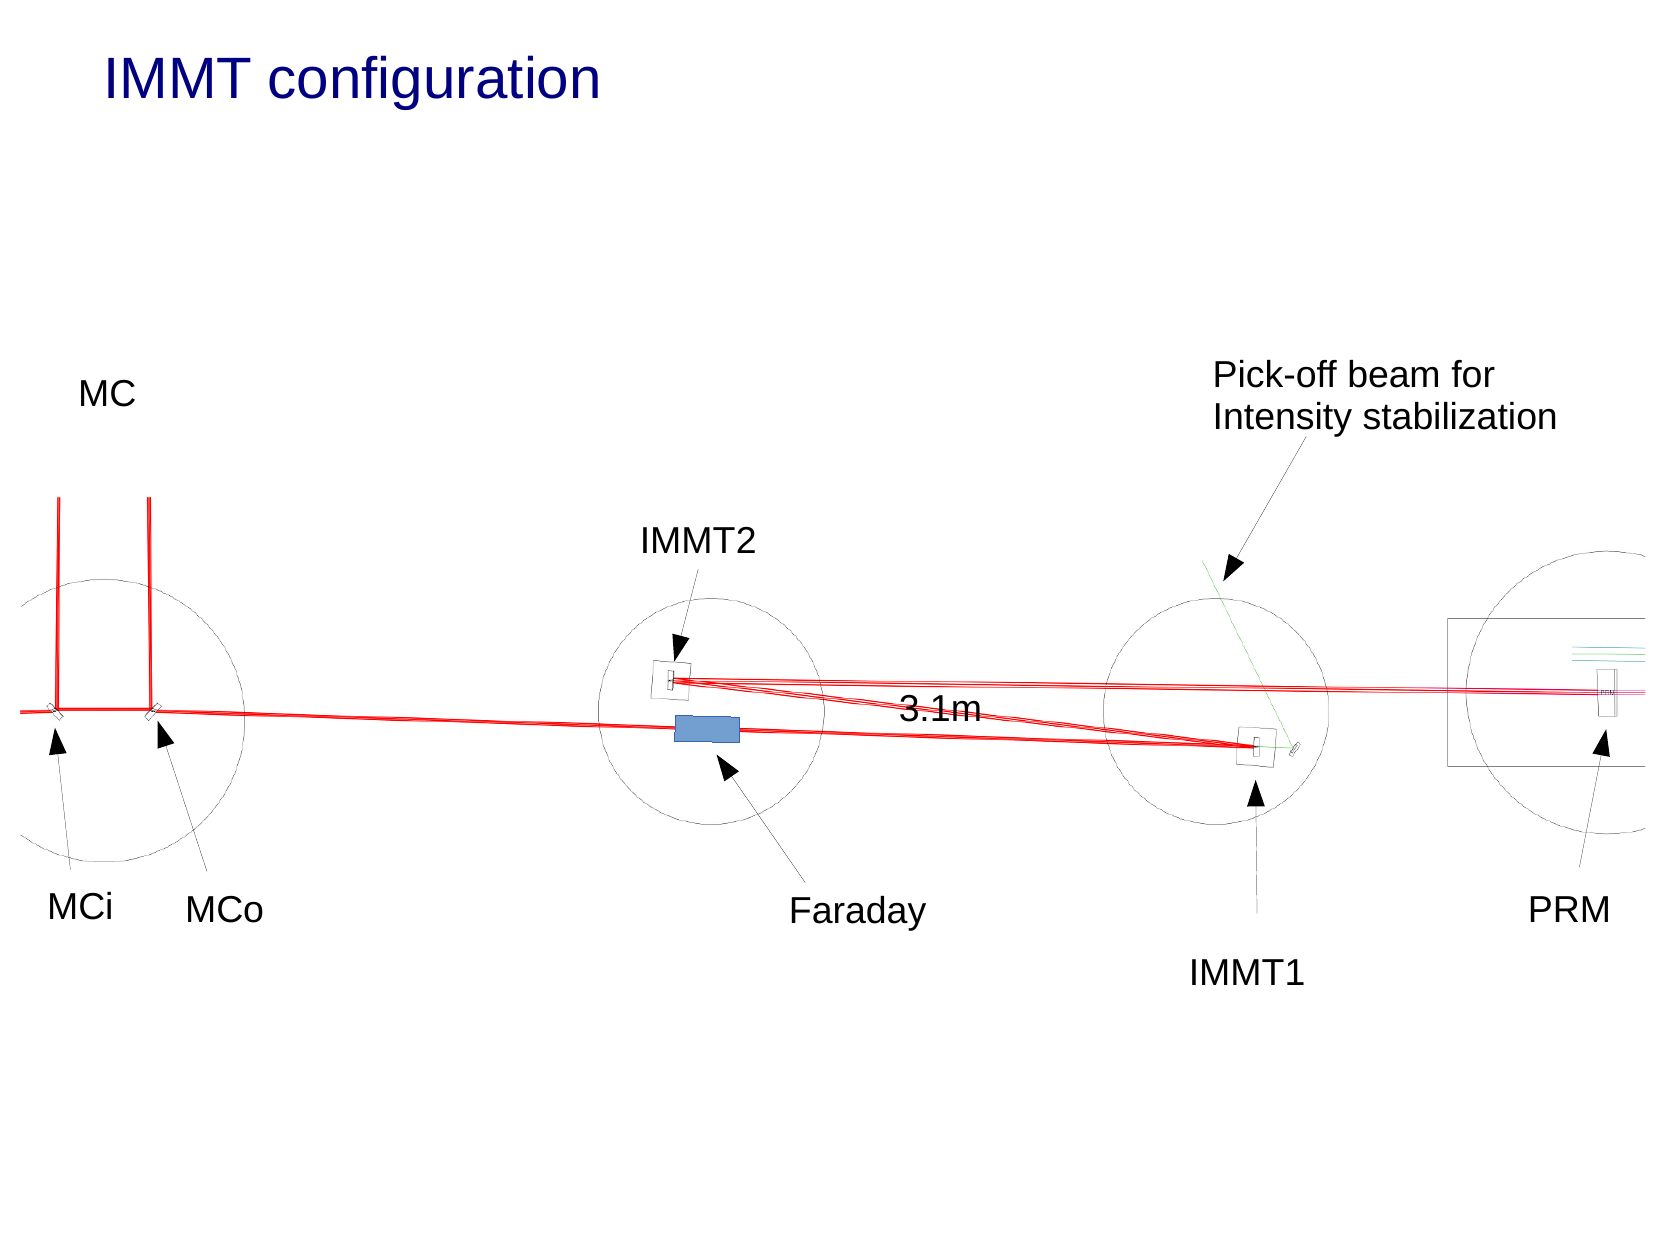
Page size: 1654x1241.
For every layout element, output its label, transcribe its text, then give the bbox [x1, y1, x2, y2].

text_box IMMT configuration [88, 37, 618, 119]
text_box 3.1m [883, 679, 997, 737]
text_box Pick-off beam for Intensity stabilization [1197, 346, 1573, 446]
text_box [674, 715, 740, 743]
text_box IMMT1 [1174, 944, 1321, 1002]
text_box IMMT2 [625, 512, 772, 570]
text_box Faraday [774, 882, 942, 940]
text_box MCi [32, 878, 129, 936]
text_box MCo [170, 881, 279, 938]
text_box MC [63, 364, 152, 422]
picture [14, 496, 1648, 890]
text_box PRM [1513, 881, 1627, 938]
